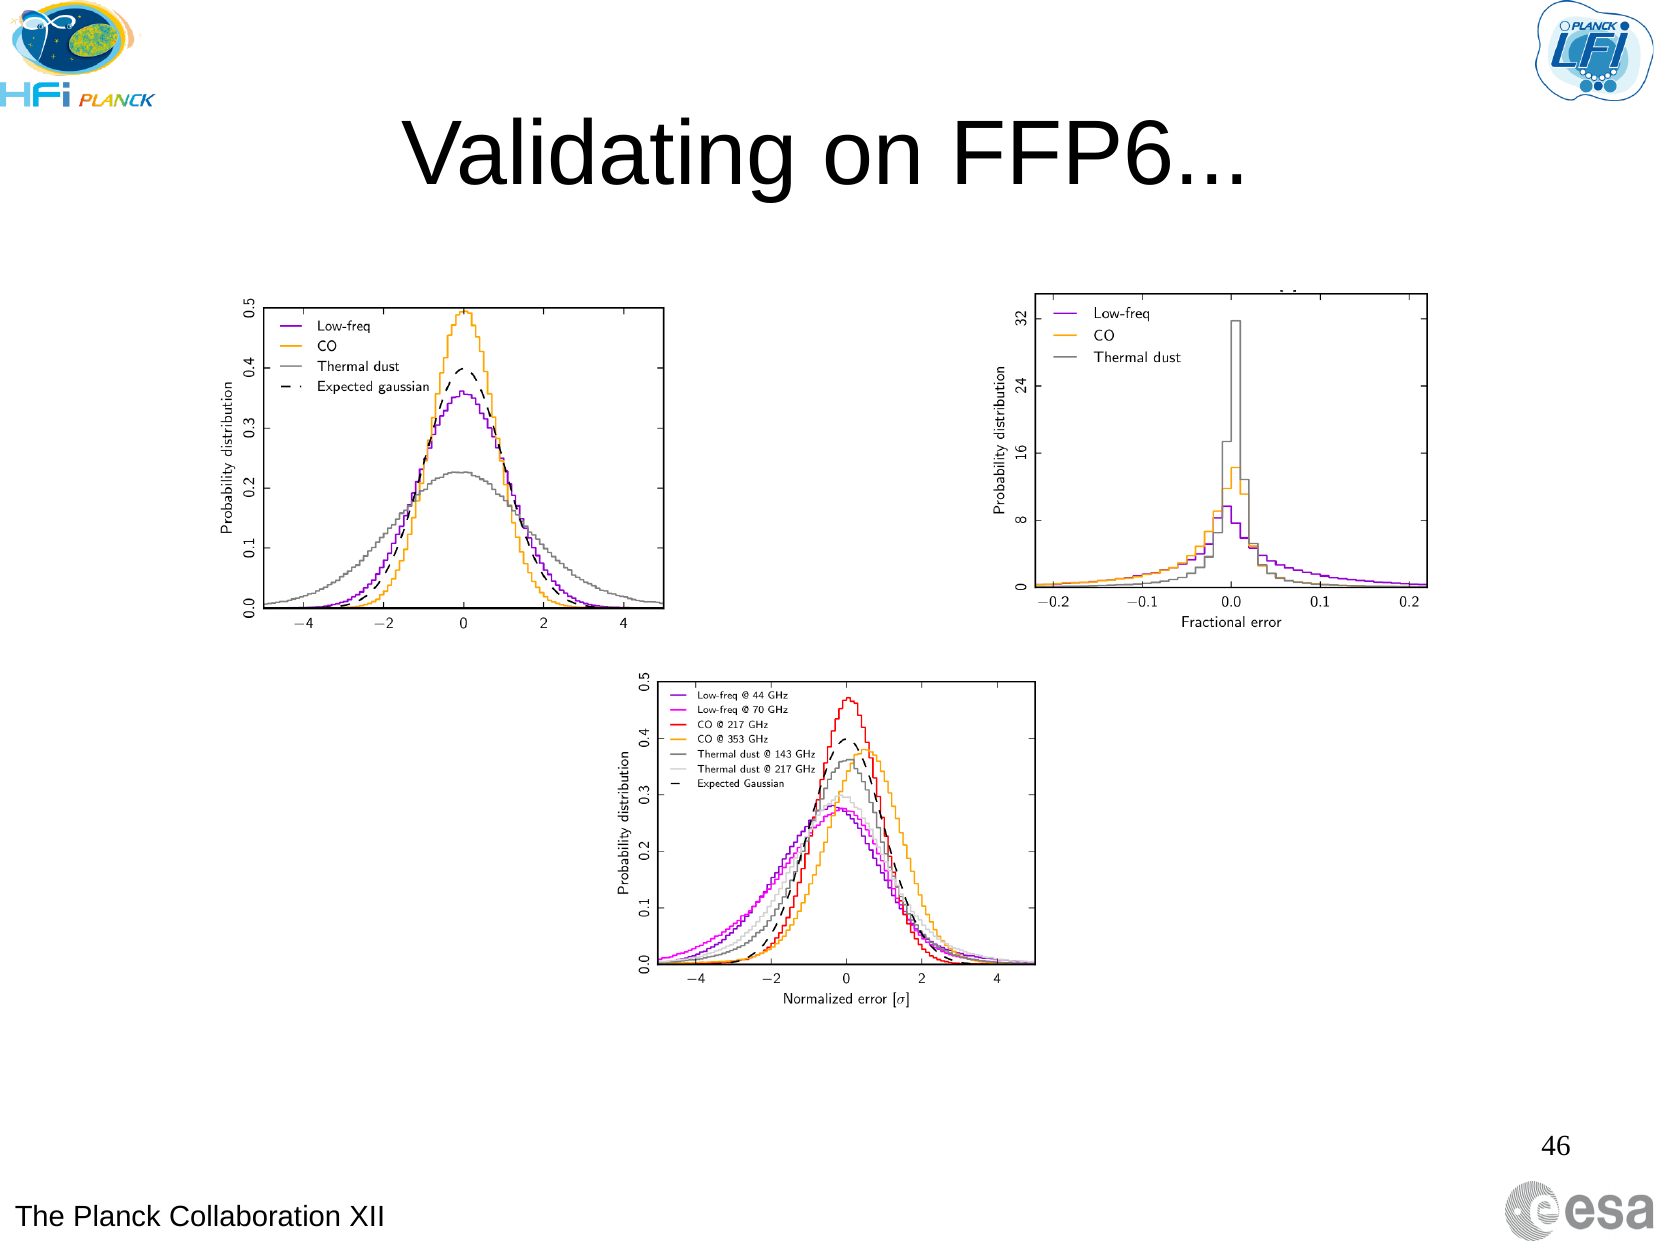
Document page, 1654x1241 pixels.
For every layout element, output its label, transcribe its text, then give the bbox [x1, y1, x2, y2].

picture [1535, 0, 1654, 102]
picture [1505, 1181, 1654, 1241]
picture [216, 290, 676, 634]
text_box The Planck Collaboration XII [0, 1192, 402, 1241]
picture [986, 290, 1431, 634]
picture [0, 0, 156, 108]
title Validating on FFP6... [82, 49, 1571, 257]
picture [610, 665, 1044, 1009]
